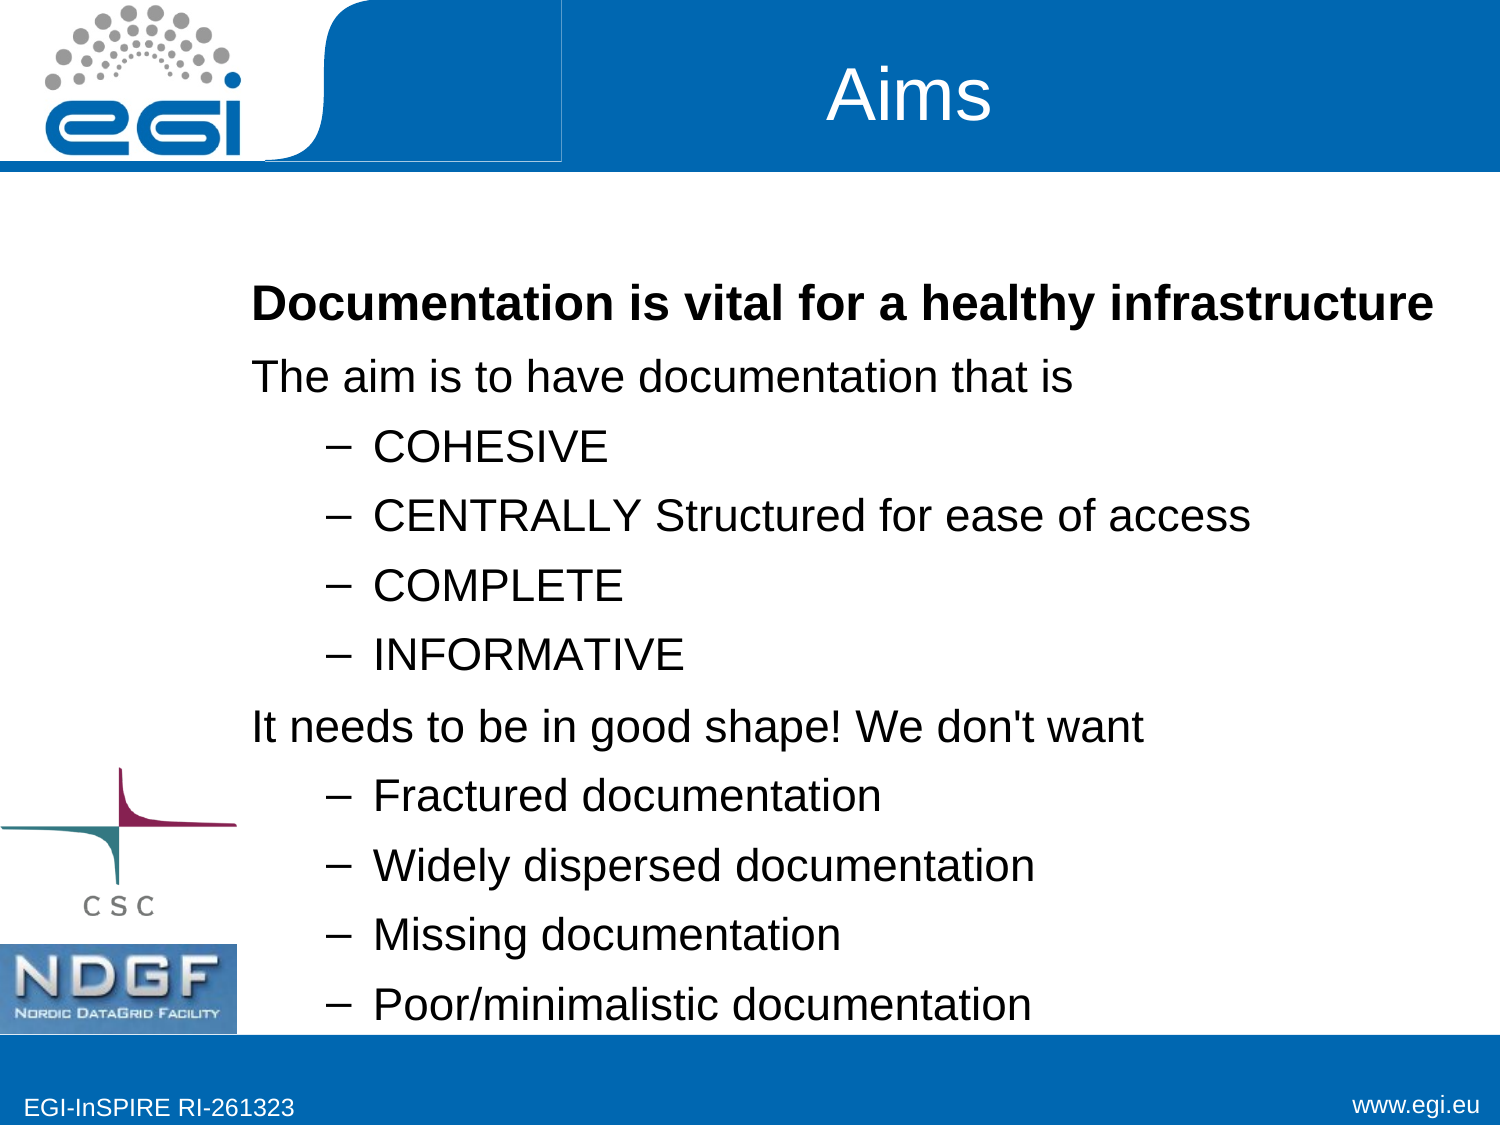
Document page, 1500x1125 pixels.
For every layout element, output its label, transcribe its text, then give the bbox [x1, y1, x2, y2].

picture [0, 767, 236, 916]
picture [0, 0, 265, 161]
title Aims [348, 0, 1471, 208]
picture [0, 944, 236, 1034]
list Documentation is vital for a healthy infrastructure The aim is to have documentation that is COHESIVE CENTRALLY Structured for ease of access COMPLETE INFORMATIVE It needs to be in good shape! We don't want Fractured documentation Widely dispersed documentation Missing documentation Poor/minimalistic documentation [236, 262, 1500, 1038]
